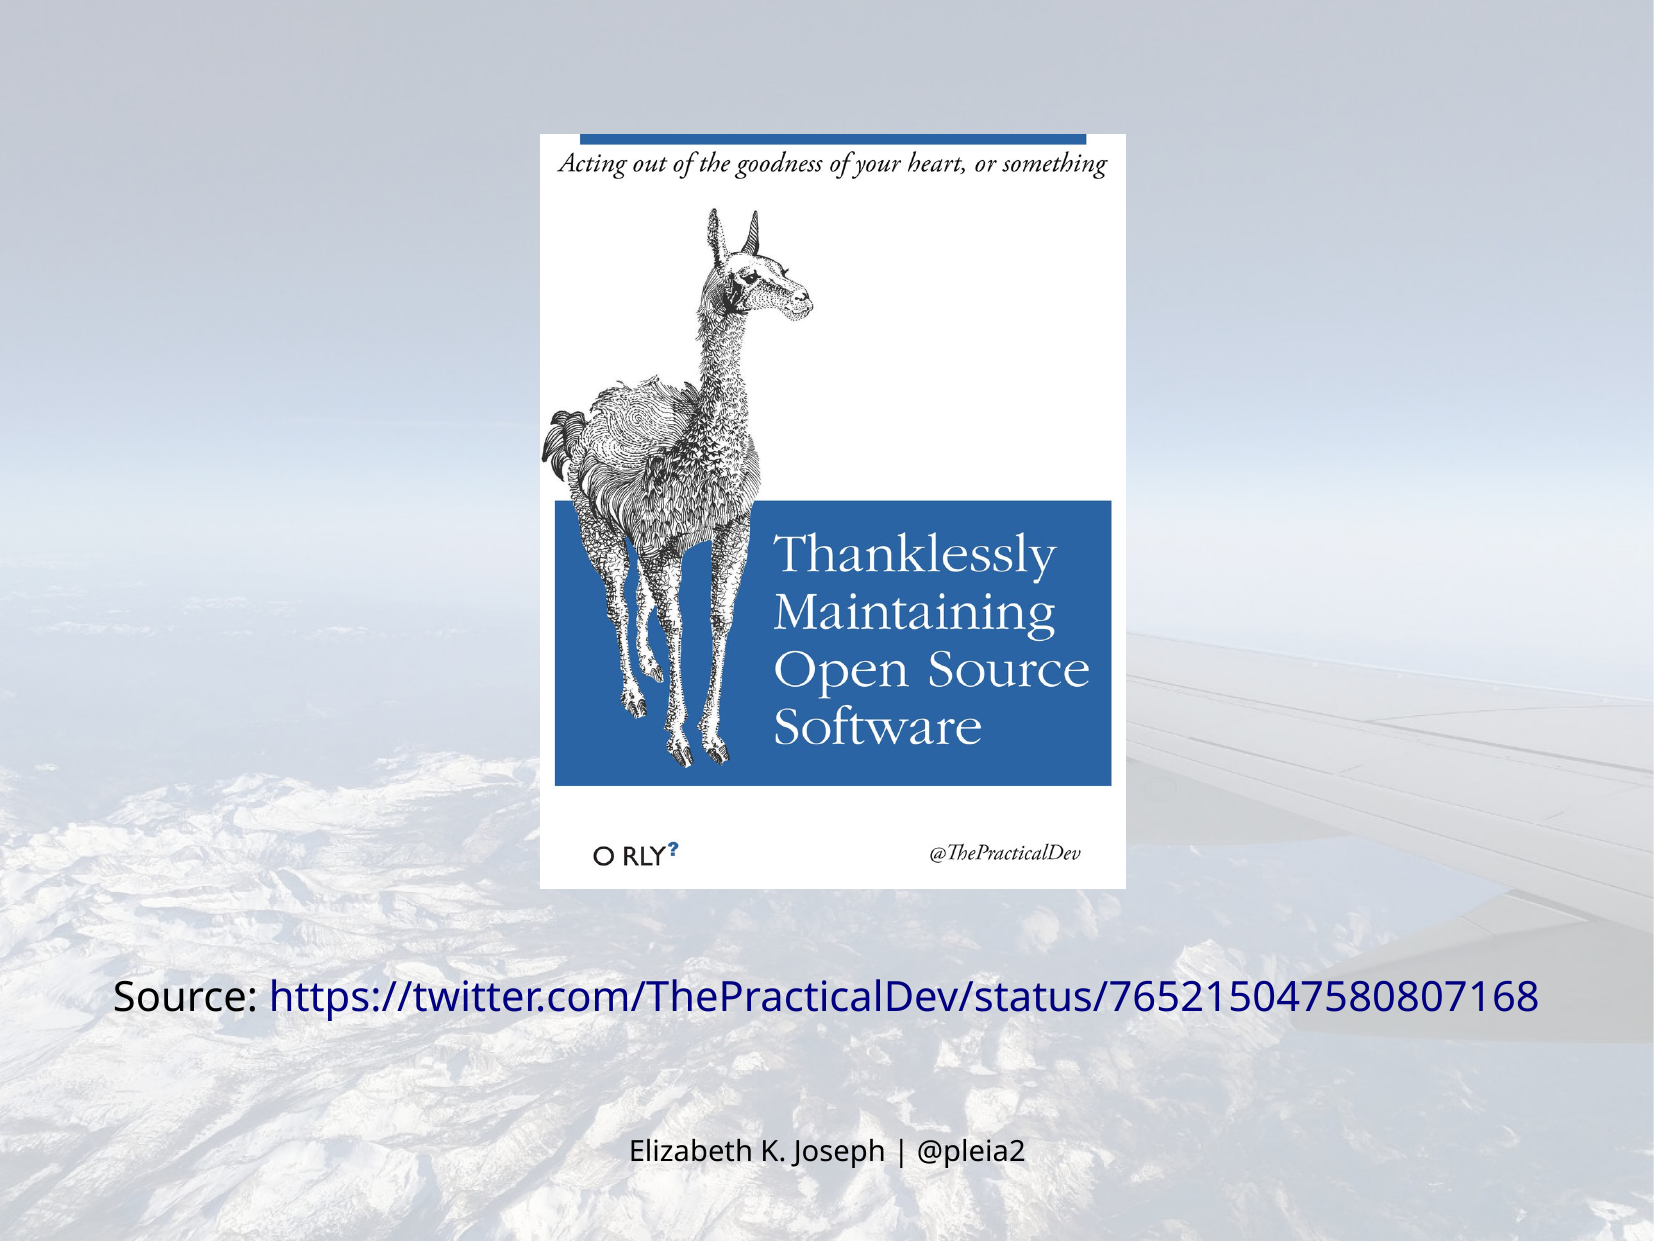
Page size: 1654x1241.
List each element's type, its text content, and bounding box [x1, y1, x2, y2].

picture [0, 0, 1654, 1241]
subtitle Source: https://twitter.com/ThePracticalDev/status/765215047580807168 [82, 910, 1571, 1080]
